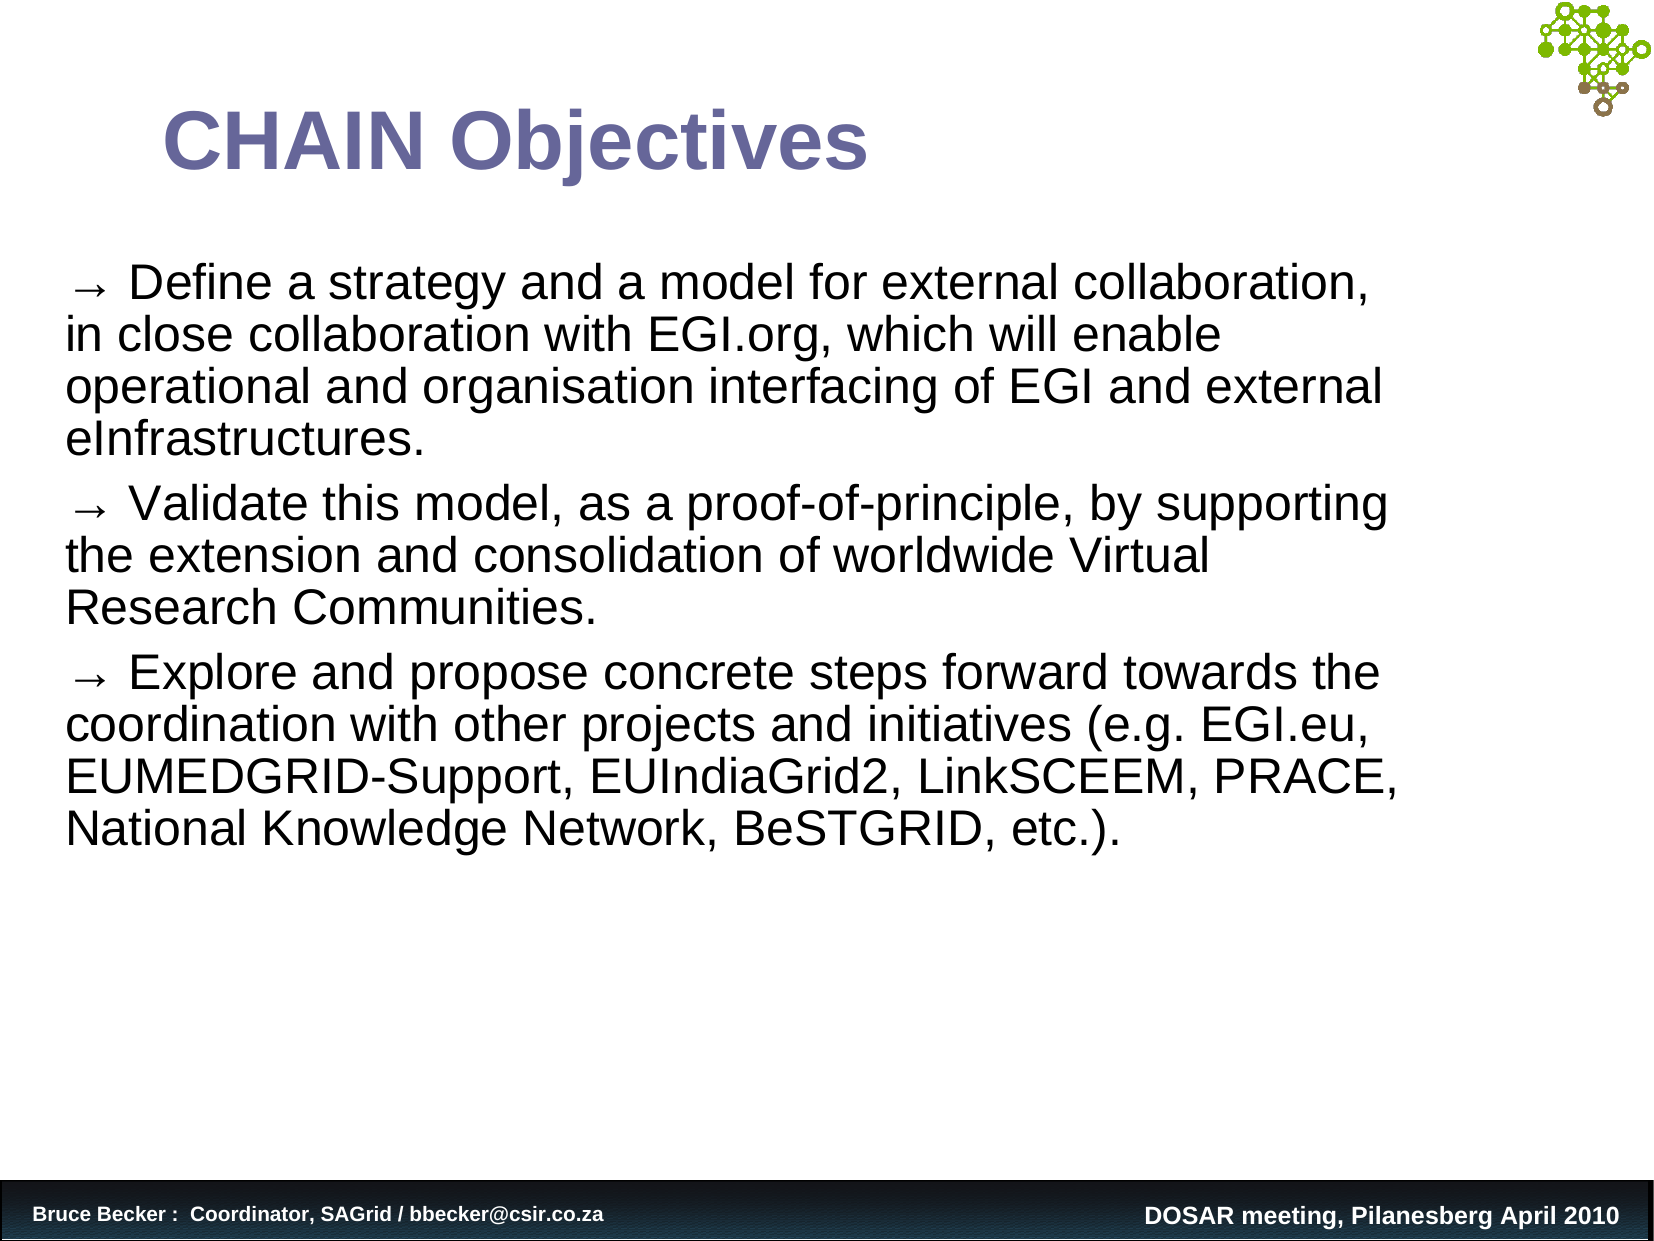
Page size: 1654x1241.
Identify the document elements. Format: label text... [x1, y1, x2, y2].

text_box → Define a strategy and a model for external collaboration, in close collaboration with EGI.org, which will enable operational and organisation interfacing of EGI and external eInfrastructures. → Validate this model, as a proof-of-principle, by supporting the extension and consolidation of worldwide Virtual Research Communities. → Explore and propose concrete steps forward towards the coordination with other projects and initiatives (e.g. EGI.eu, EUMEDGRID-Support, EUIndiaGrid2, LinkSCEEM, PRACE, National Knowledge Network, BeSTGRID, etc.). [49, 249, 1438, 1102]
picture [1534, 0, 1654, 119]
text_box CHAIN Objectives [147, 49, 1471, 238]
picture [0, 1180, 1654, 1241]
